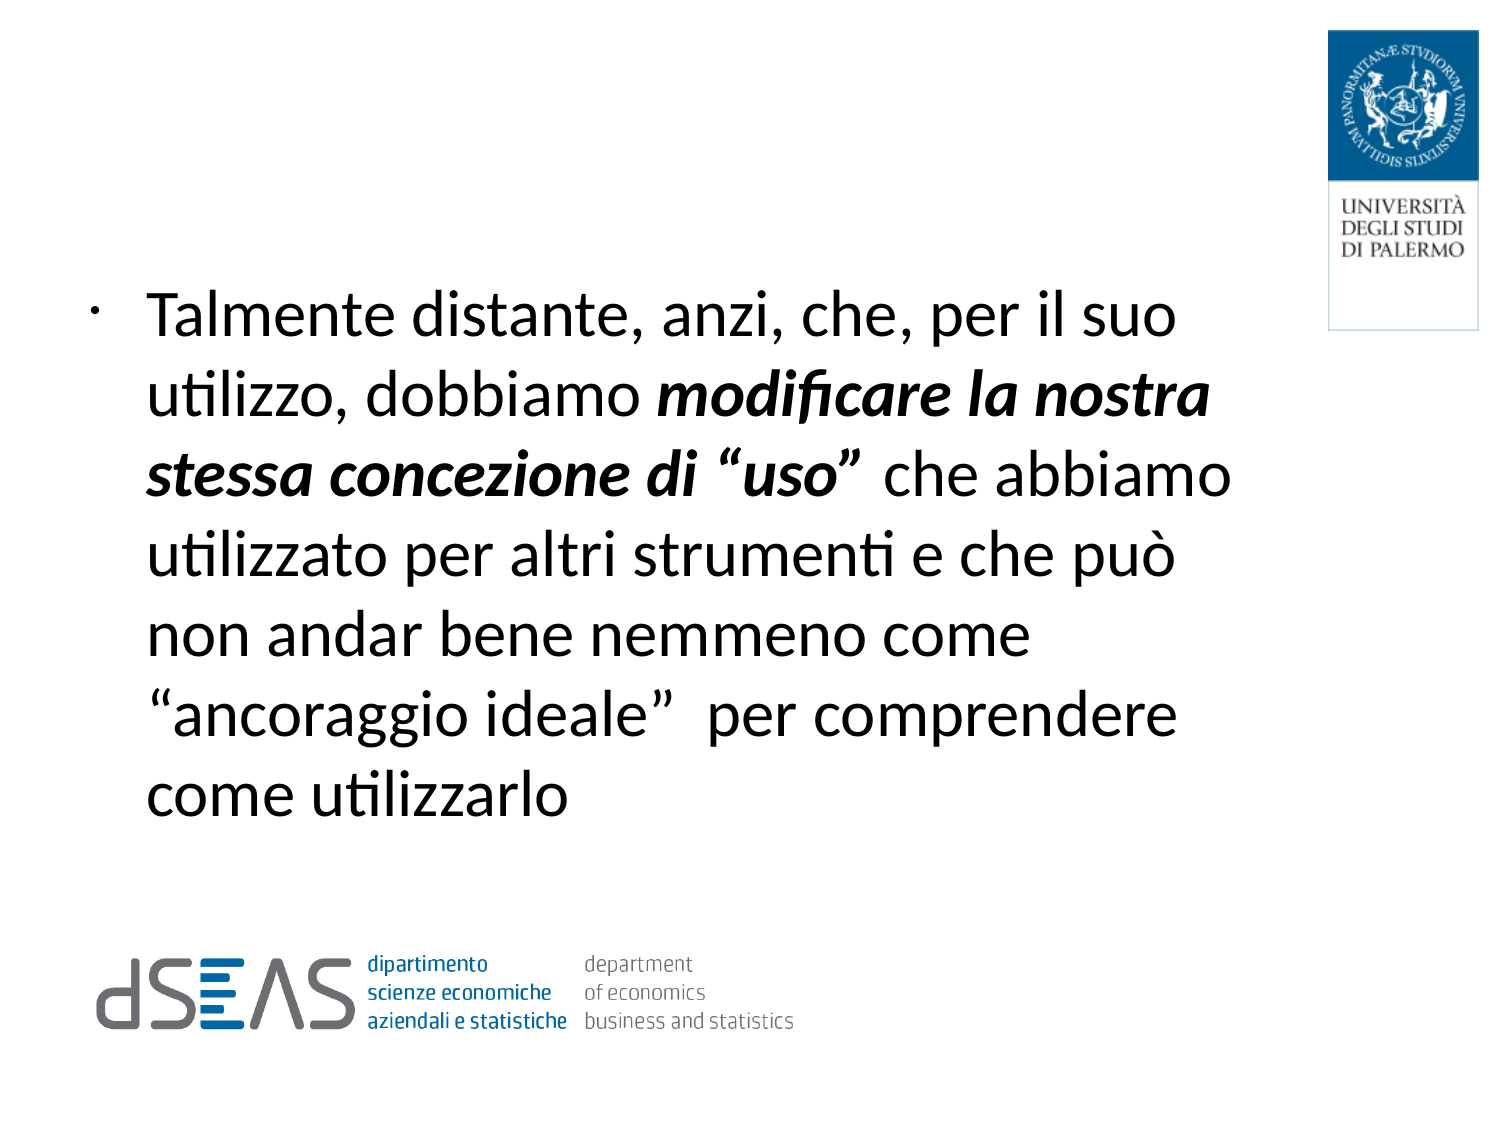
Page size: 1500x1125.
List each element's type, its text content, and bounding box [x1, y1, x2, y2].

picture [75, 867, 821, 1086]
picture [1328, 30, 1479, 331]
list Talmente distante, anzi, che, per il suo utilizzo, dobbiamo modificare la nostra stessa concezione di “uso” che abbiamo utilizzato per altri strumenti e che può non andar bene nemmeno come “ancoraggio ideale” per comprendere come utilizzarlo [75, 262, 1270, 1005]
